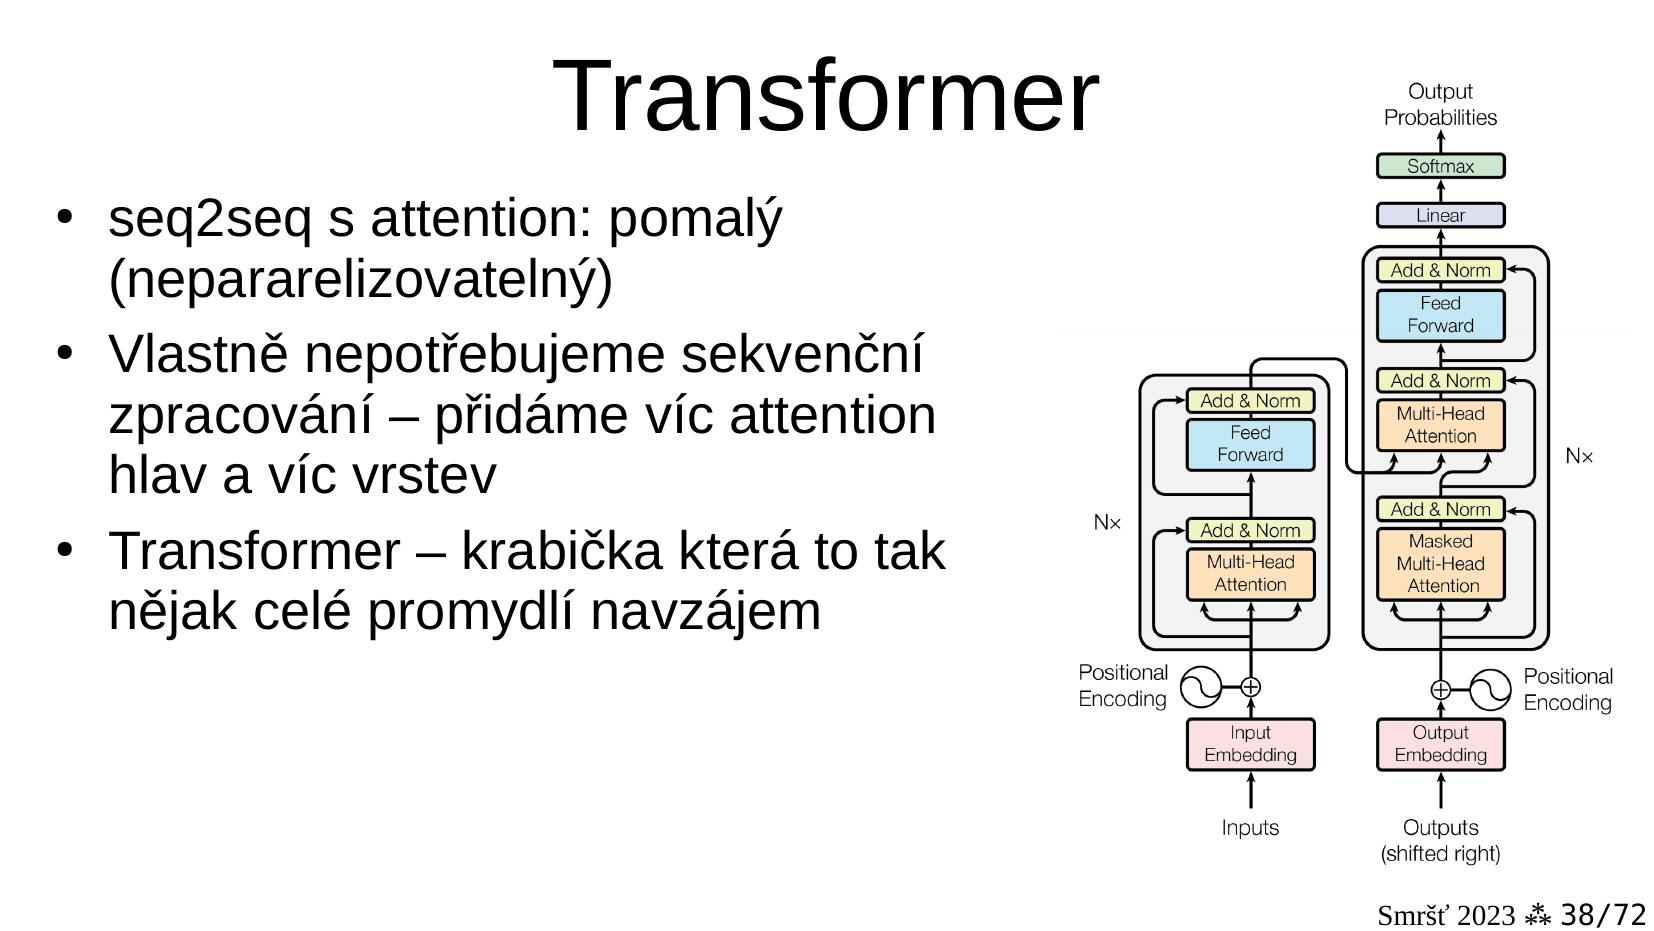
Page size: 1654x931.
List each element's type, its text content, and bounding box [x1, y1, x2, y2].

picture [1052, 58, 1639, 885]
list seq2seq s attention: pomalý (nepararelizovatelný) Vlastně nepotřebujeme sekvenční zpracování – přidáme víc attention hlav a víc vrstev Transformer – krabička která to tak nějak celé promydlí navzájem [37, 187, 1051, 901]
title Transformer [82, 38, 1571, 153]
